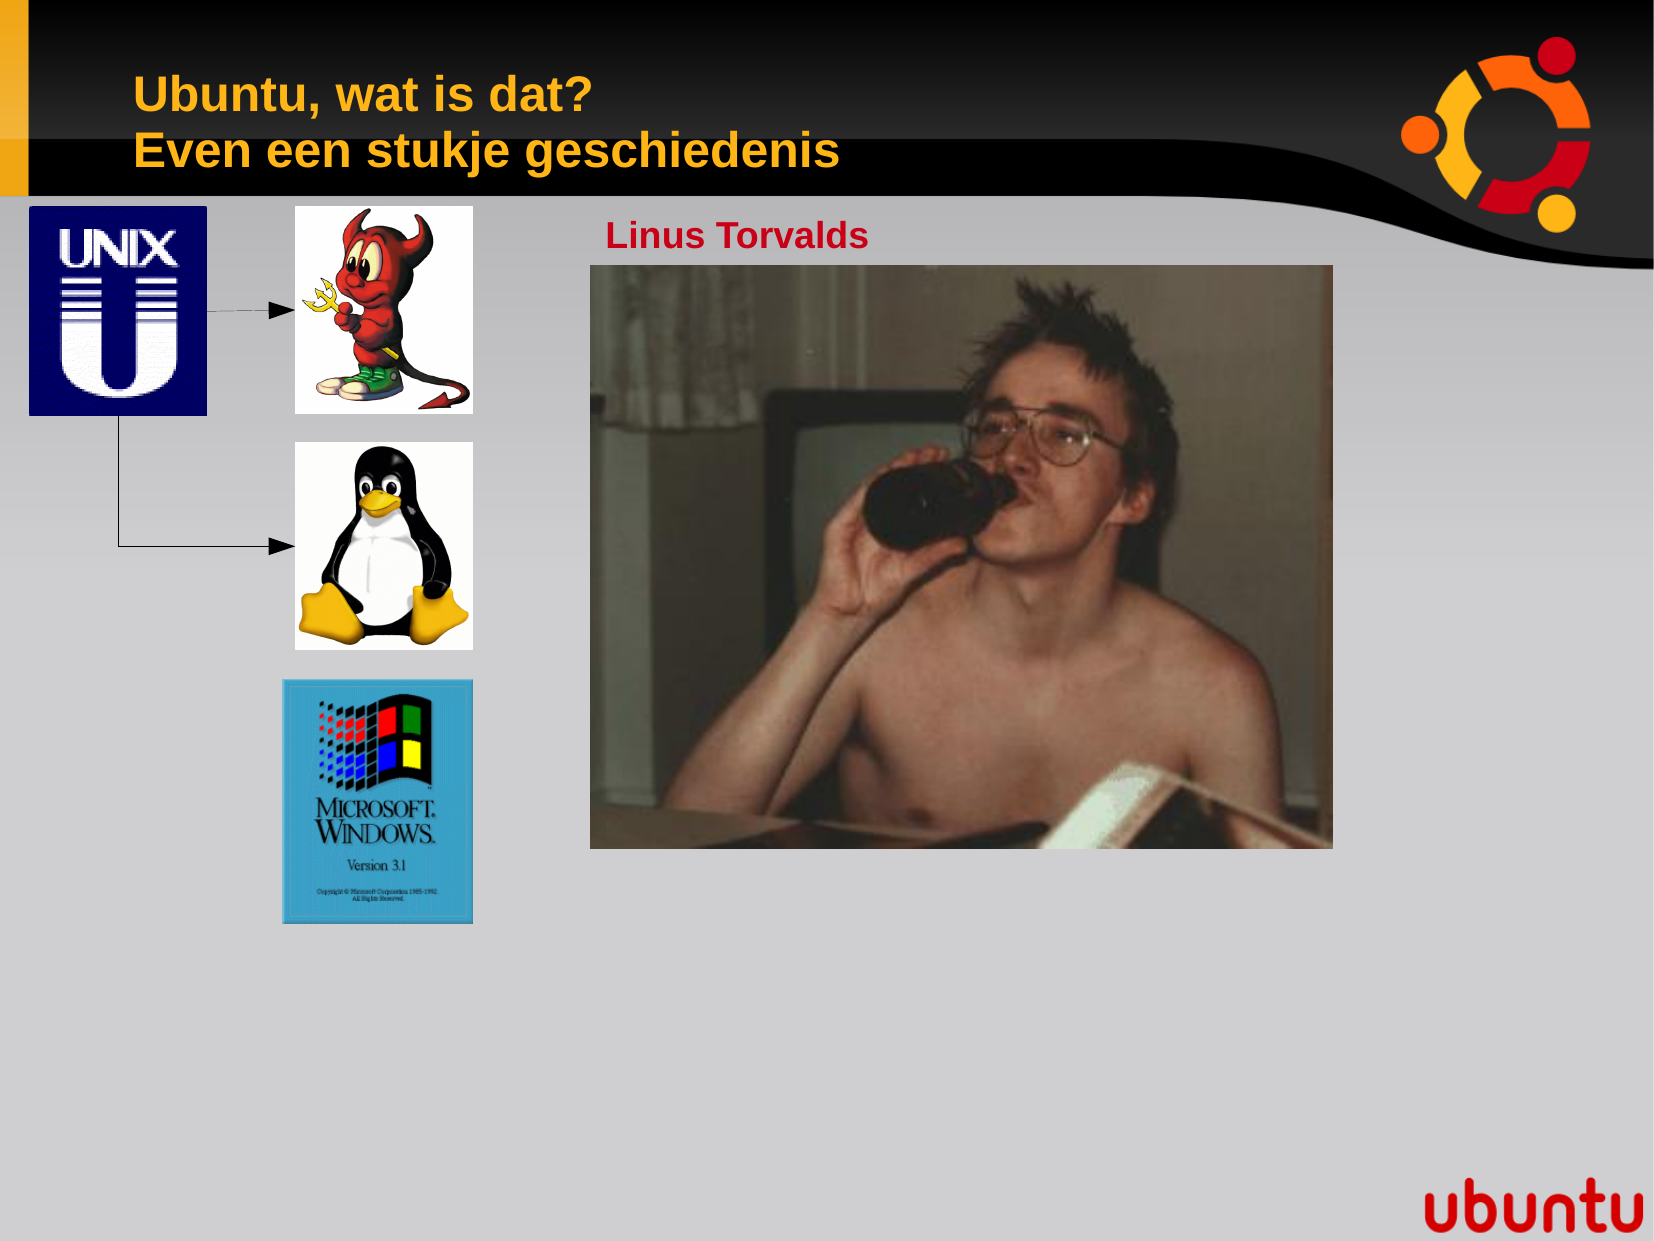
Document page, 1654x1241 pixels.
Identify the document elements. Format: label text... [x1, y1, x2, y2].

text_box Linus Torvalds [590, 206, 1211, 265]
picture [0, 0, 1654, 1241]
text_box Ubuntu, wat is dat? Even een stukje geschiedenis [118, 59, 1093, 188]
